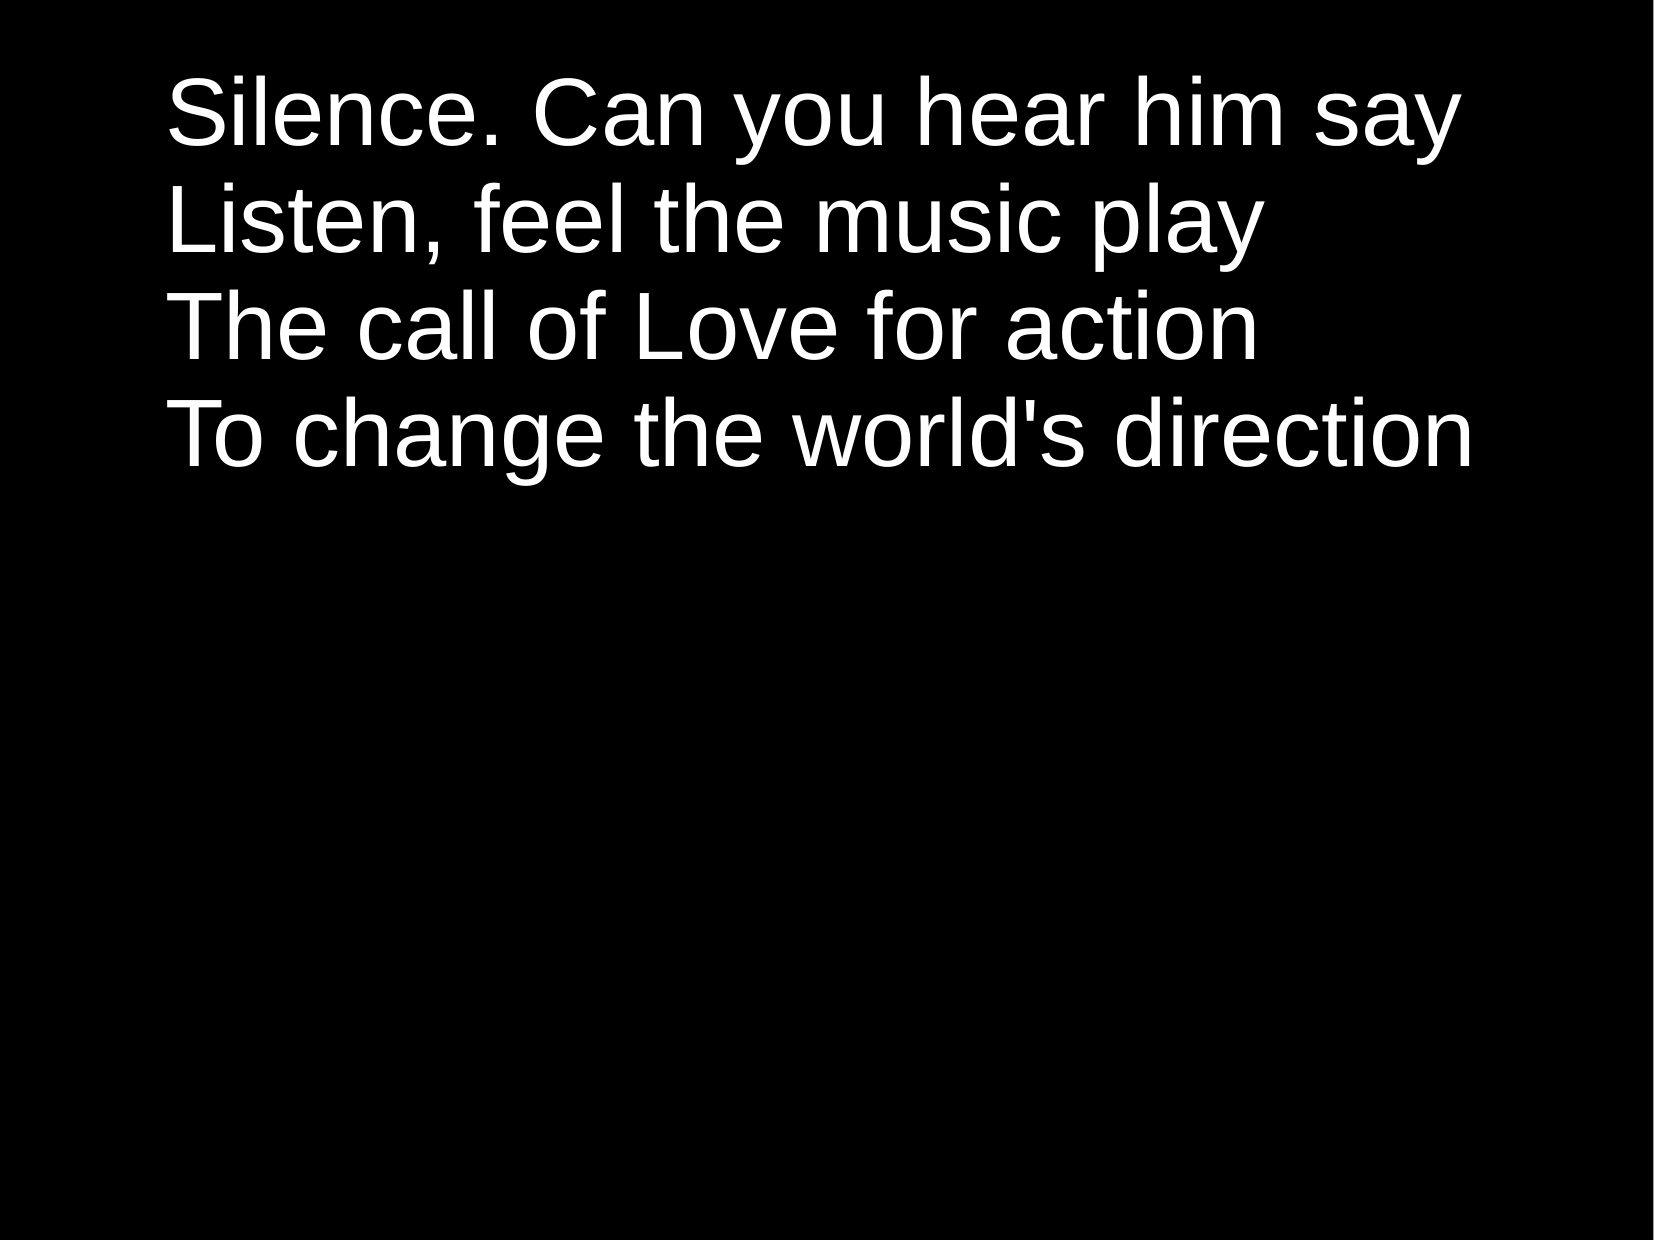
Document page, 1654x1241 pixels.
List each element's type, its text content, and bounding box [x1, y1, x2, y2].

subtitle Silence. Can you hear him say Listen, feel the music play The call of Love for action To change the world's direction [76, 59, 1565, 779]
